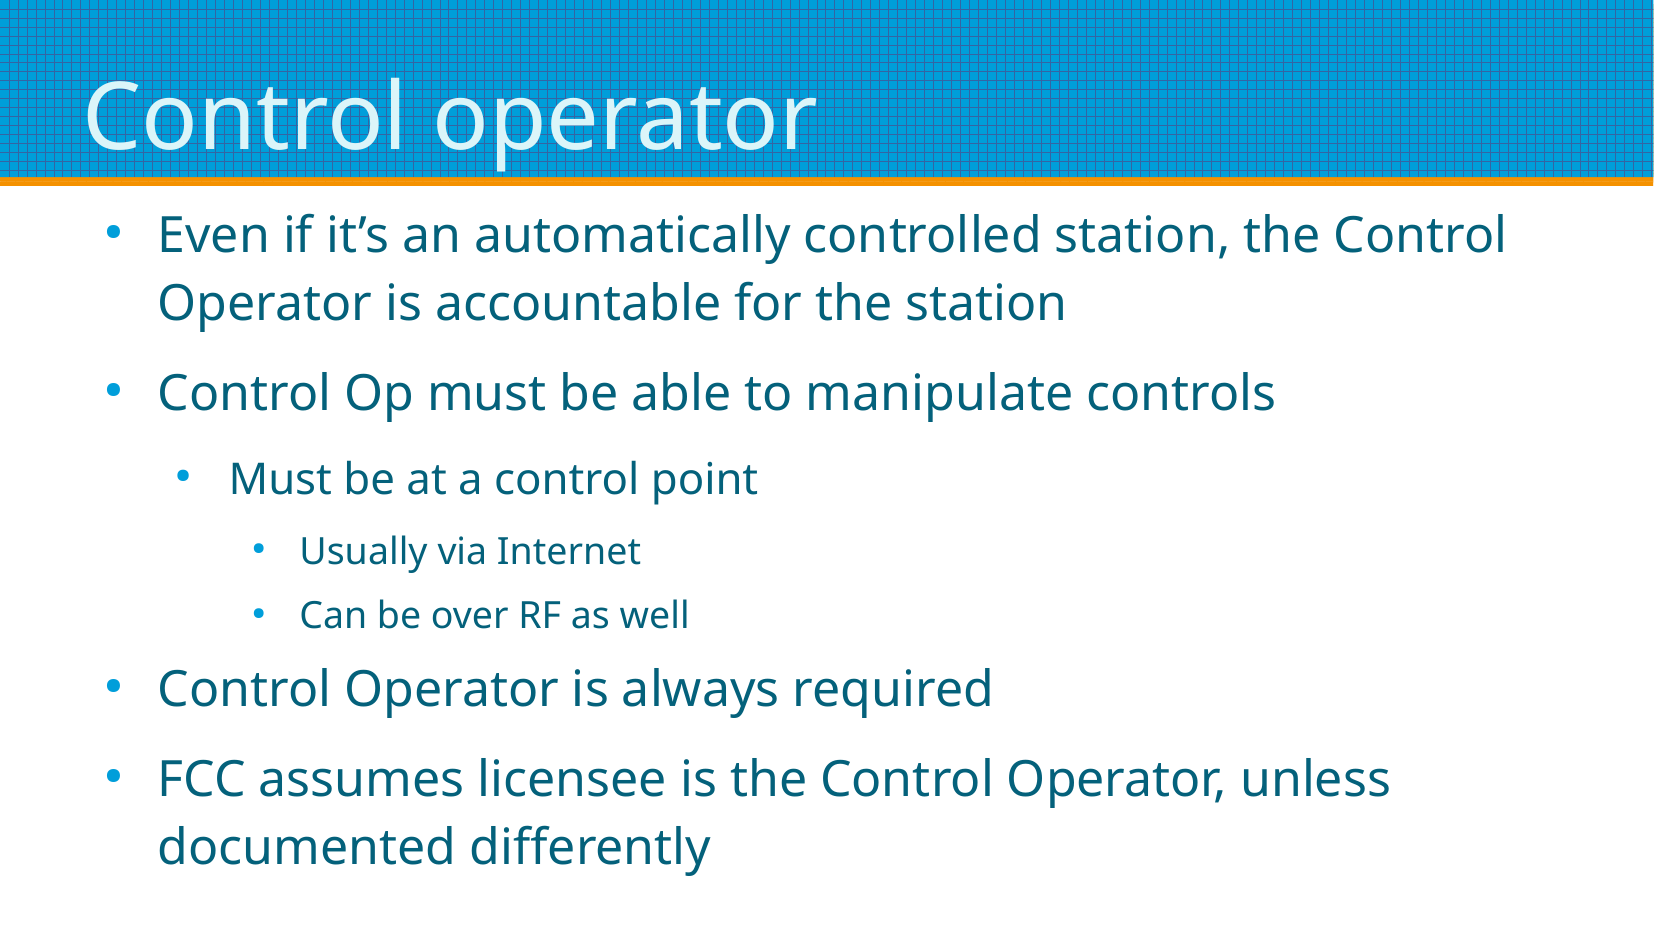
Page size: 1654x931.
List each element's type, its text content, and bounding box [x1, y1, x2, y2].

title Control operator [82, 14, 1571, 178]
list Even if it’s an automatically controlled station, the Control Operator is accountable for the station Control Op must be able to manipulate controls Must be at a control point Usually via Internet Can be over RF as well Control Operator is always required FCC assumes licensee is the Control Operator, unless documented differently [86, 198, 1576, 901]
